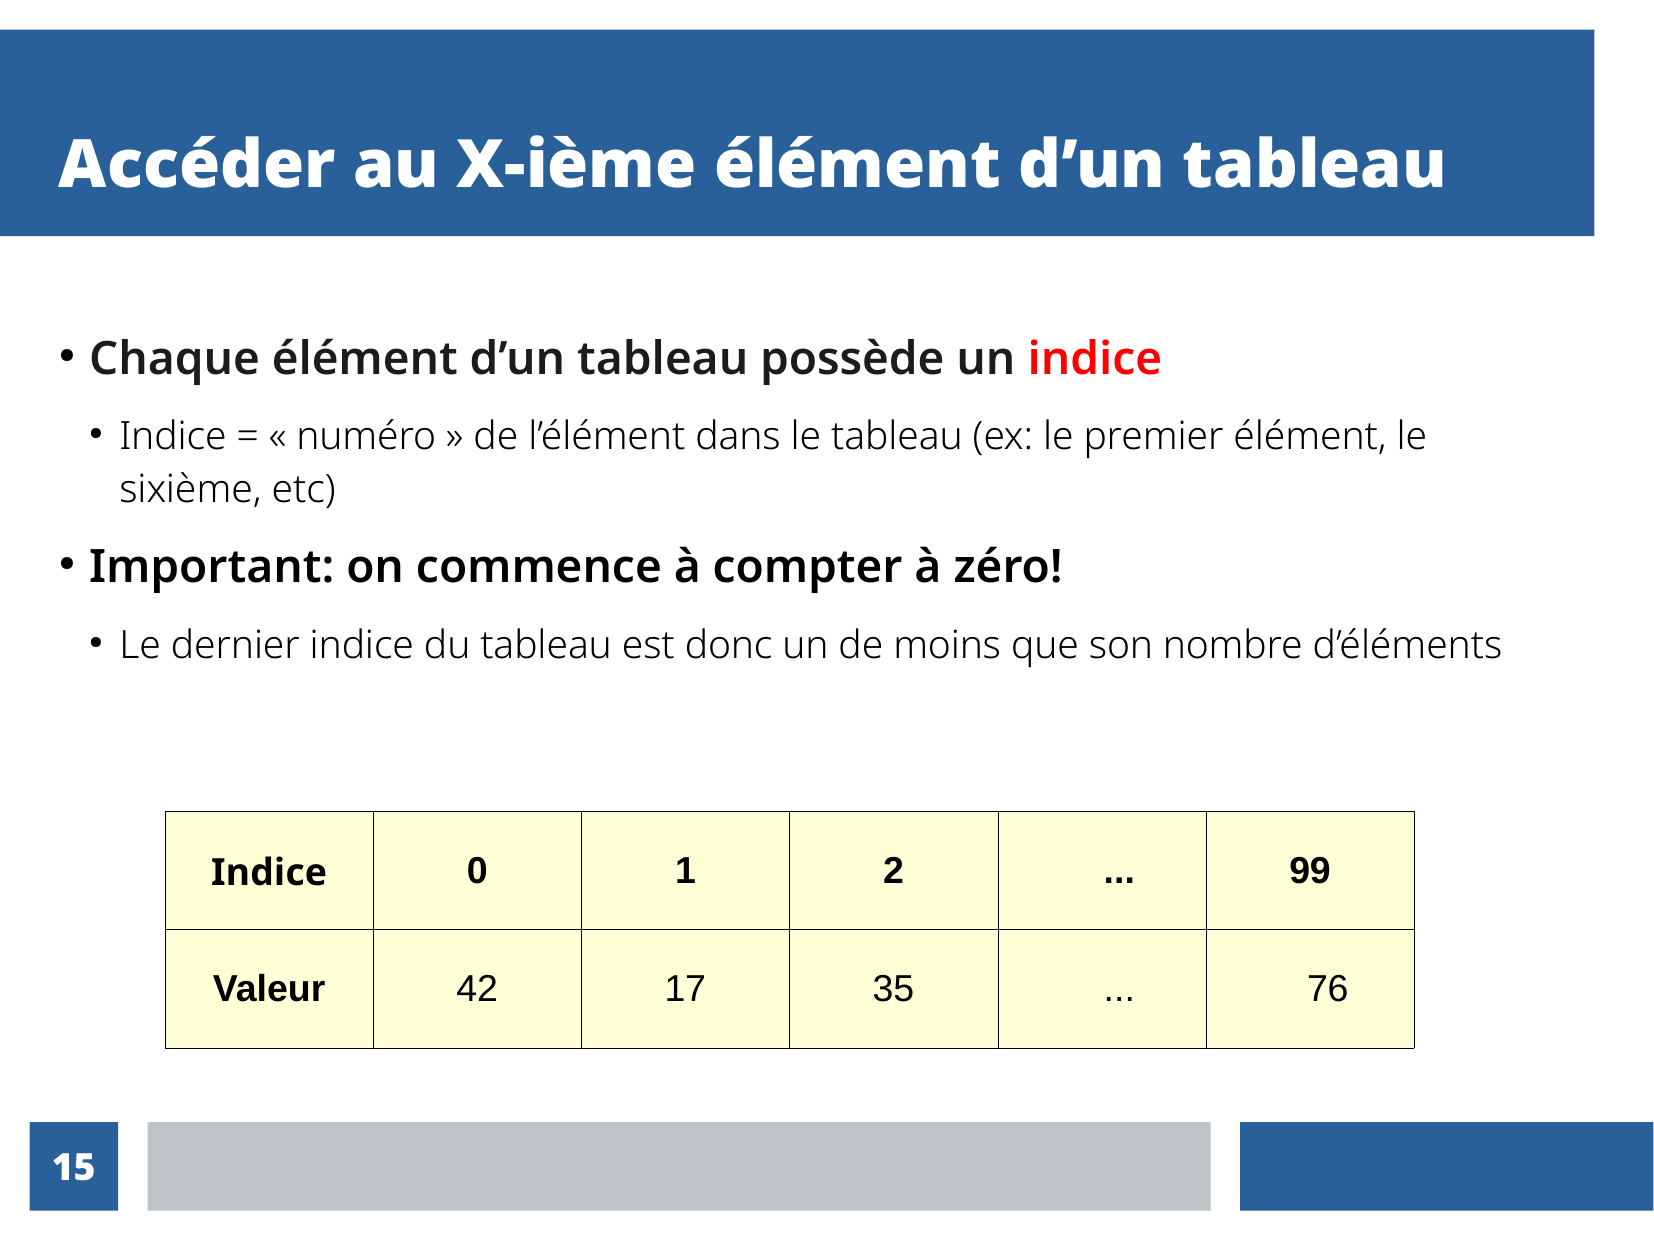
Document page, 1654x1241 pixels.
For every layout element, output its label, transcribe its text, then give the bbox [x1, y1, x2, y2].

table_cell 76 [1207, 930, 1414, 1048]
table_cell ... [999, 930, 1206, 1048]
table_cell 42 [374, 930, 581, 1048]
table_header Indice [166, 812, 373, 929]
title Accéder au X-ième élément d’un tableau [59, 59, 1595, 207]
table_header 99 [1207, 812, 1414, 929]
table_cell 35 [790, 930, 998, 1048]
table_header 0 [374, 812, 581, 929]
table_header 1 [582, 812, 789, 929]
table_header 2 [790, 812, 998, 929]
table_header ... [999, 812, 1206, 929]
table_cell 17 [582, 930, 789, 1048]
table_cell Valeur [166, 930, 373, 1048]
list Chaque élément d’un tableau possède un indice Indice = « numéro » de l’élément dans le tableau (ex: le premier élément, le sixième, etc) Important: on commence à compter à zéro! Le dernier indice du tableau est donc un de moins que son nombre d’éléments [59, 324, 1565, 709]
